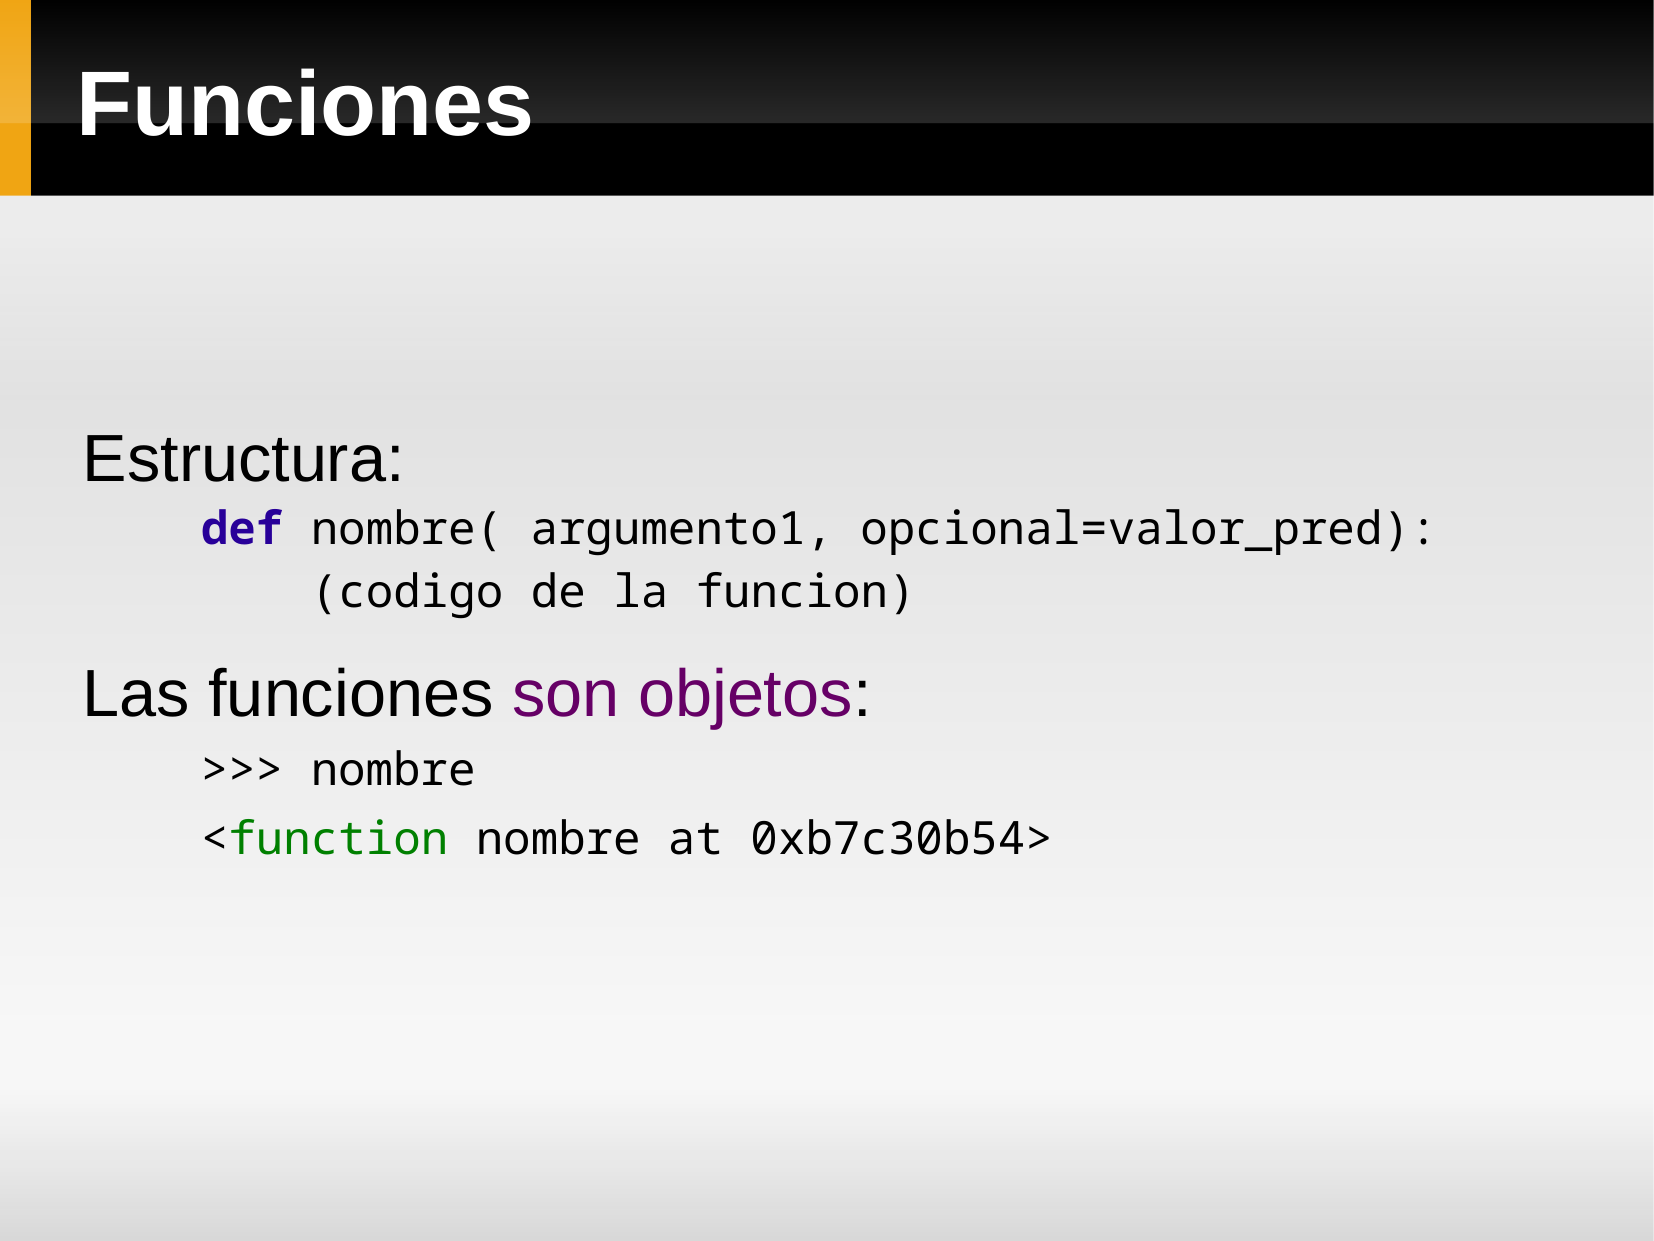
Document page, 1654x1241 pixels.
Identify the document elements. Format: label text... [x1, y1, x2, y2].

picture [0, 0, 1654, 1241]
title Funciones [76, 7, 1565, 200]
subtitle Estructura: def nombre( argumento1, opcional=valor_pred): (codigo de la funcion) Las funciones son objetos: >>> nombre <function nombre at 0xb7c30b54> [82, 297, 1571, 1102]
